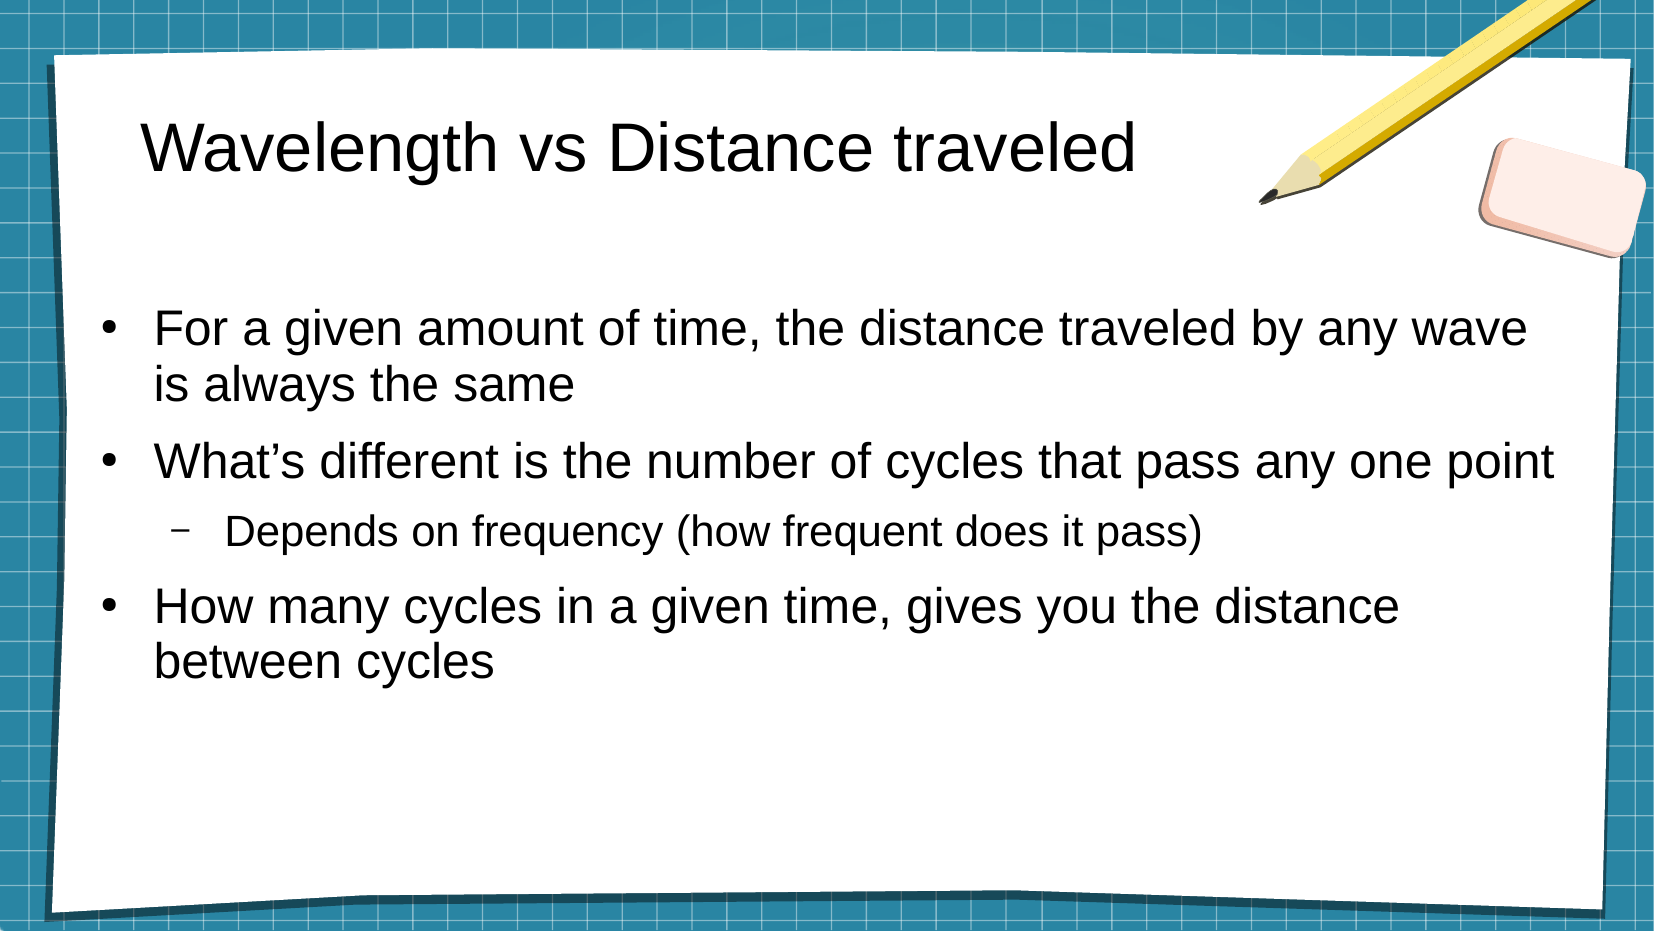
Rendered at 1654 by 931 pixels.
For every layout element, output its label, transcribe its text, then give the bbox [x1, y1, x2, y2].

list For a given amount of time, the distance traveled by any wave is always the same What’s different is the number of cycles that pass any one point Depends on frequency (how frequent does it pass) How many cycles in a given time, gives you the distance between cycles [82, 300, 1571, 863]
title Wavelength vs Distance traveled [41, 69, 1238, 226]
